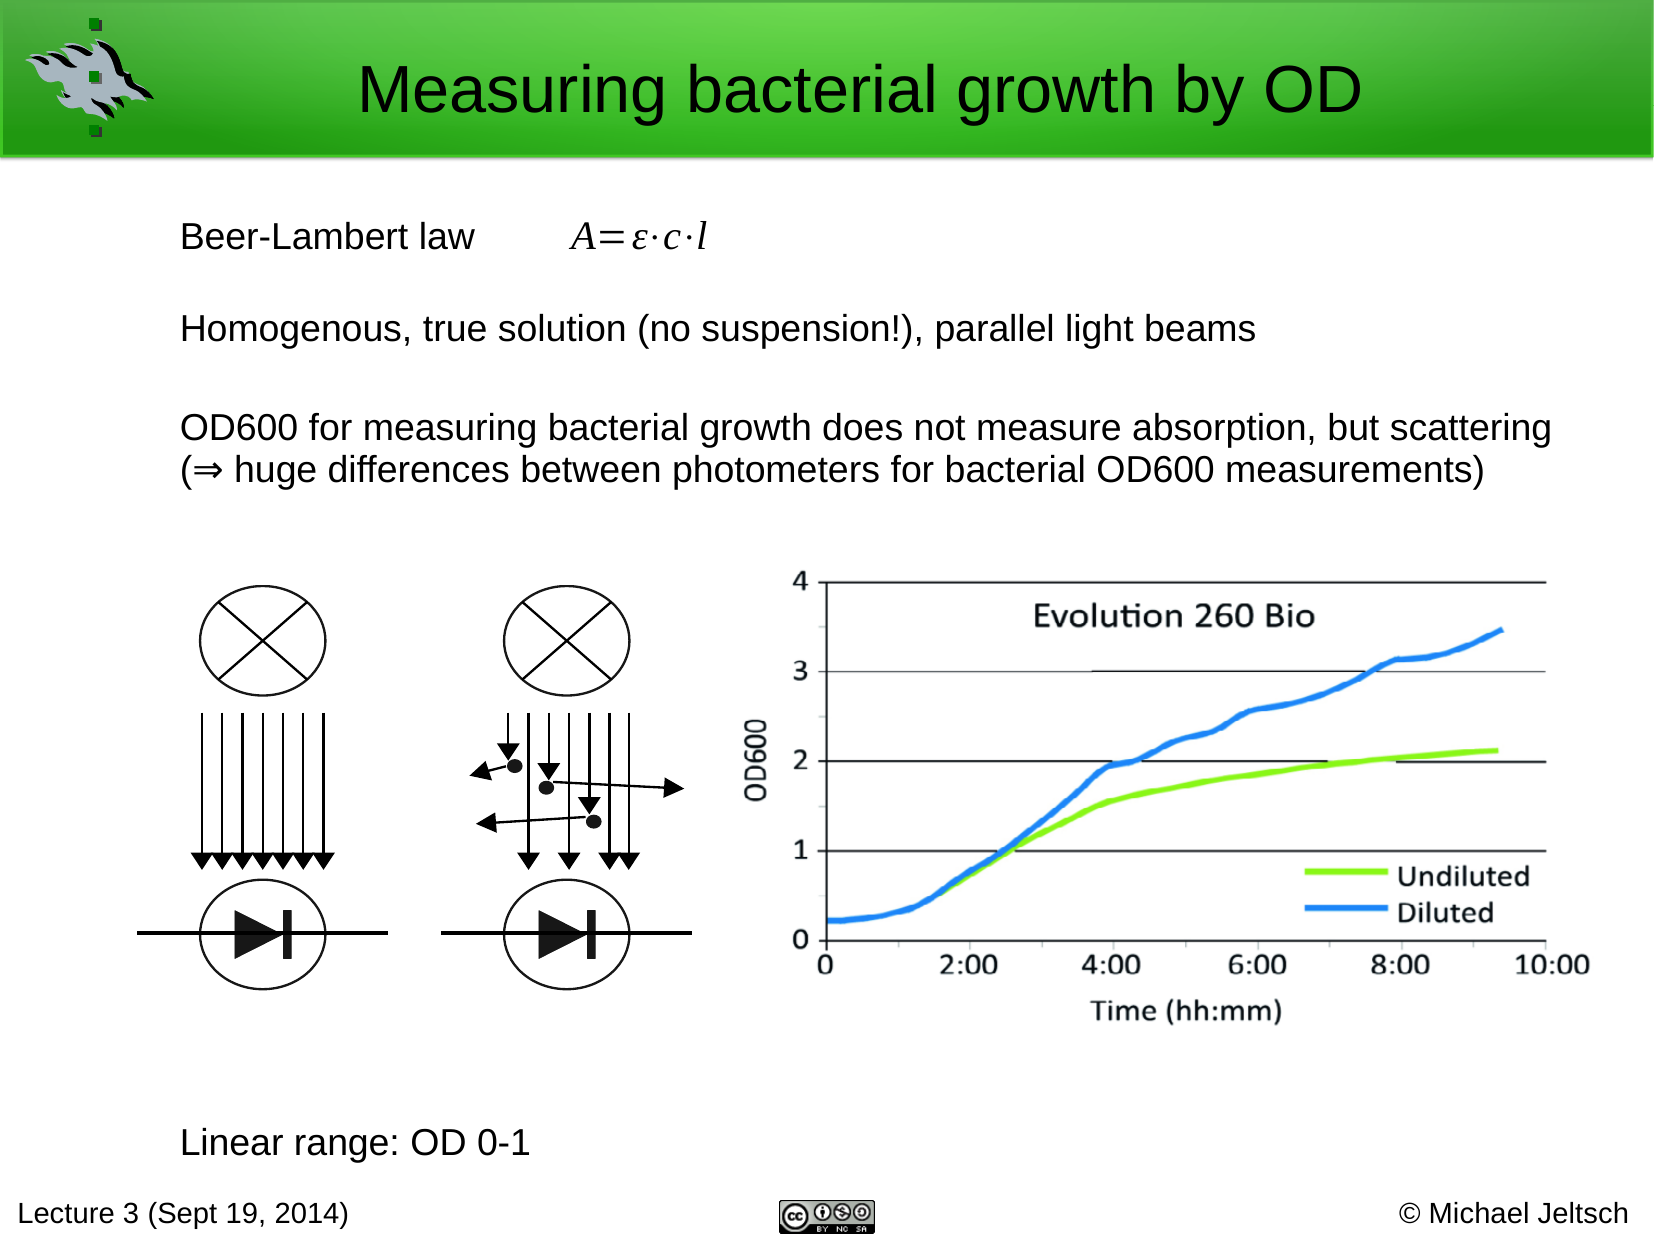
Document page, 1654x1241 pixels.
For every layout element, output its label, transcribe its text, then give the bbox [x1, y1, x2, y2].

text_box Linear range: OD 0-1 [165, 1113, 547, 1171]
chart [556, 213, 721, 259]
picture [779, 1200, 875, 1234]
text_box Homogenous, true solution (no suspension!), parallel light beams [165, 300, 1275, 357]
picture [718, 560, 1622, 1056]
text_box Measuring bacterial growth by OD [342, 45, 1381, 135]
text_box OD600 for measuring bacterial growth does not measure absorption, but scattering (⇒ huge differences between photometers for bacterial OD600 measurements) [165, 398, 1571, 498]
text_box Beer-Lambert law [165, 207, 491, 265]
picture [135, 585, 695, 991]
